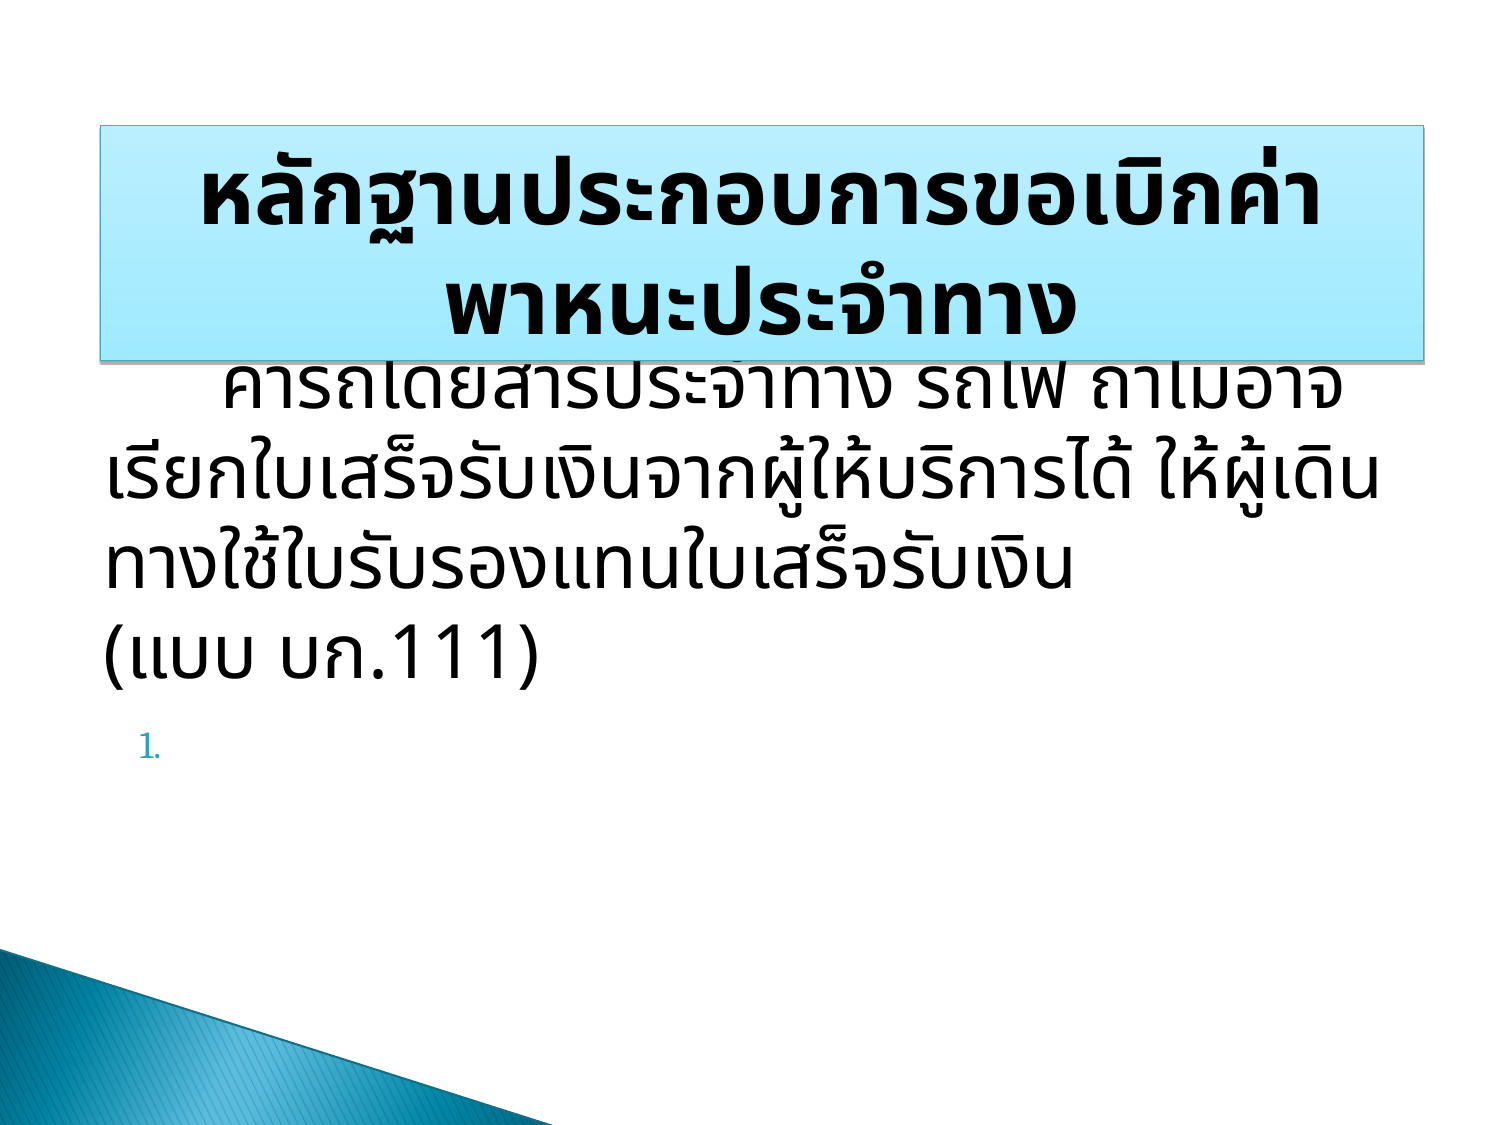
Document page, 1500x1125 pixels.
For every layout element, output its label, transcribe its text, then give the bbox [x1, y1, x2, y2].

text_box หลักฐานประกอบการขอเบิกค่าพาหนะประจำทาง [100, 125, 1424, 252]
list ค่ารถโดยสารประจำทาง รถไฟ ถ้าไม่อาจเรียกใบเสร็จรับเงินจากผู้ให้บริการได้ ให้ผู้เดินทางใช้ใบรับรองแทนใบเสร็จรับเงิน (แบบ บก.111) [88, 326, 1439, 882]
